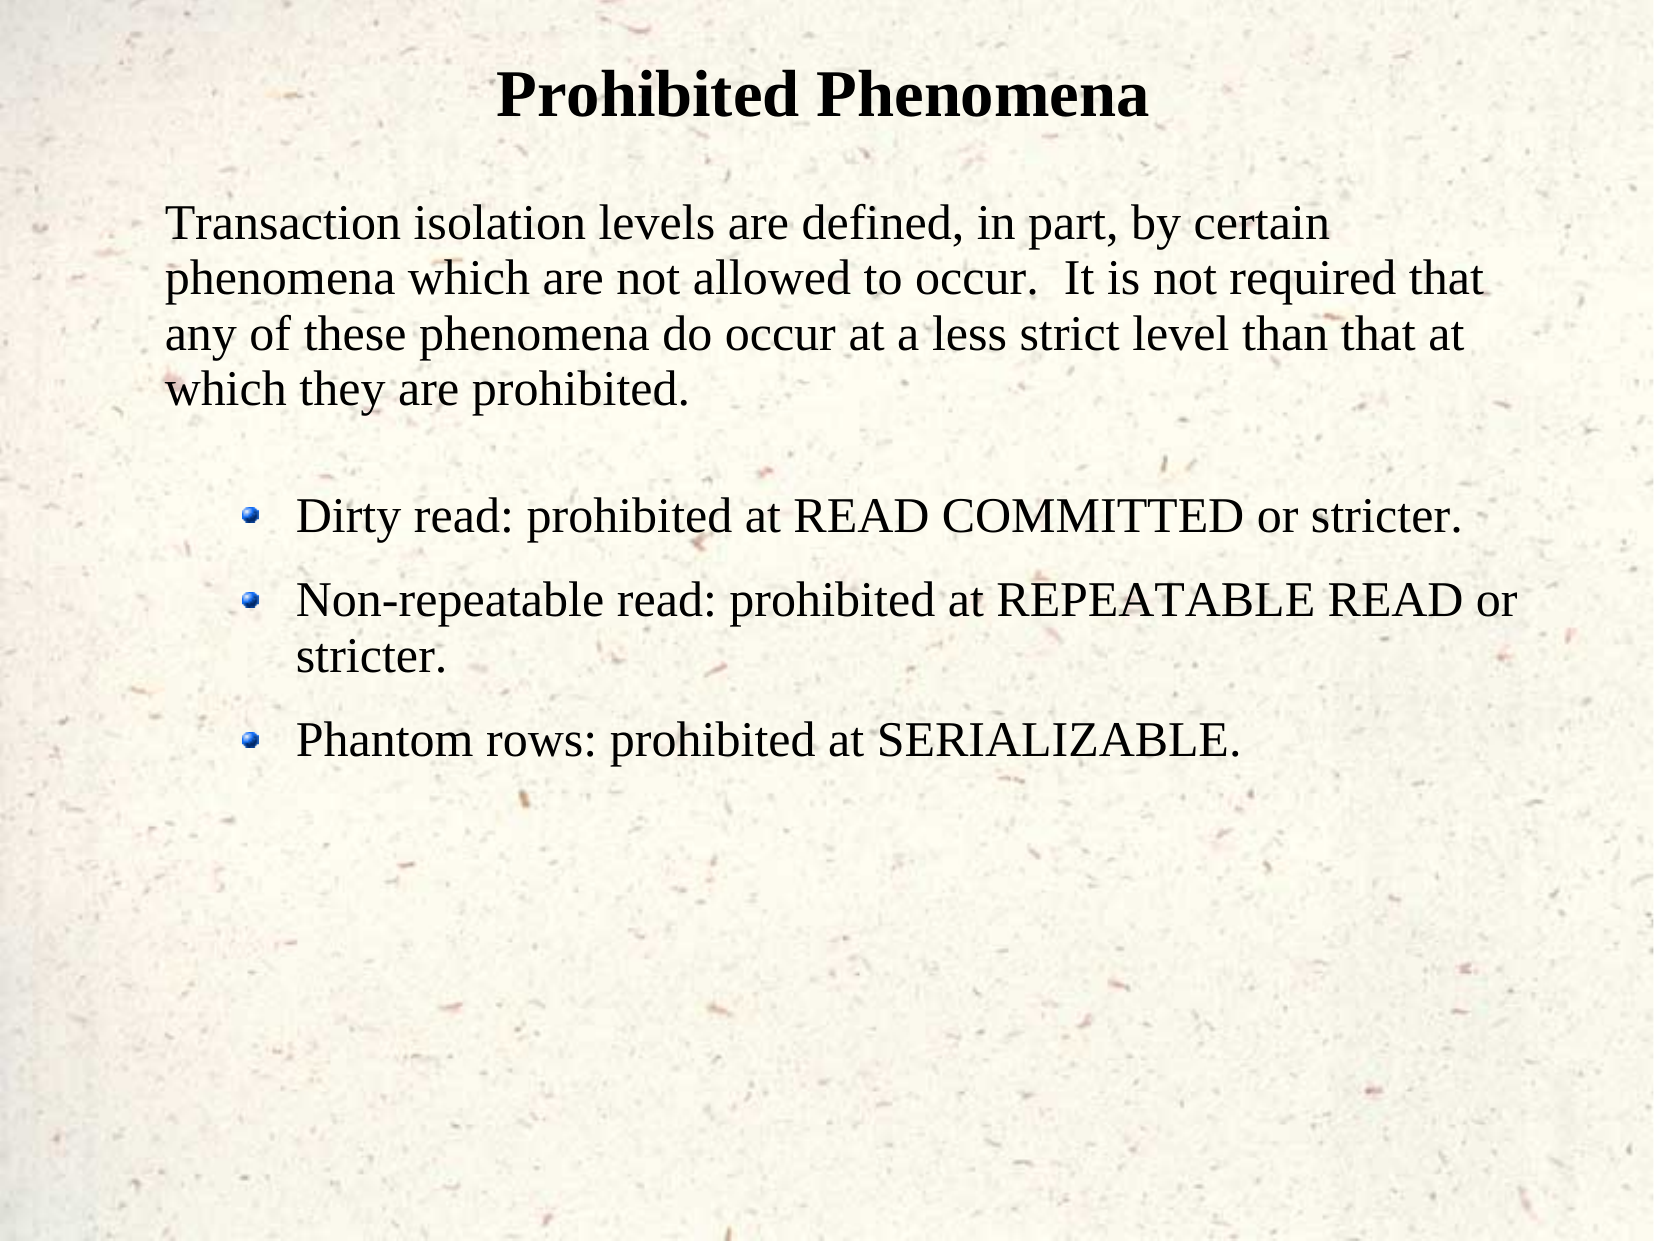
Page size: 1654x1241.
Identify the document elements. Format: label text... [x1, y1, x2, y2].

picture [0, 0, 1654, 1241]
text_box Transaction isolation levels are defined, in part, by certain phenomena which are not allowed to occur. It is not required that any of these phenomena do occur at a less strict level than that at which they are prohibited. [150, 187, 1538, 445]
title Prohibited Phenomena [112, 37, 1535, 151]
list Dirty read: prohibited at READ COMMITTED or stricter. Non-repeatable read: prohibited at REPEATABLE READ or stricter. Phantom rows: prohibited at SERIALIZABLE. [225, 487, 1536, 1215]
